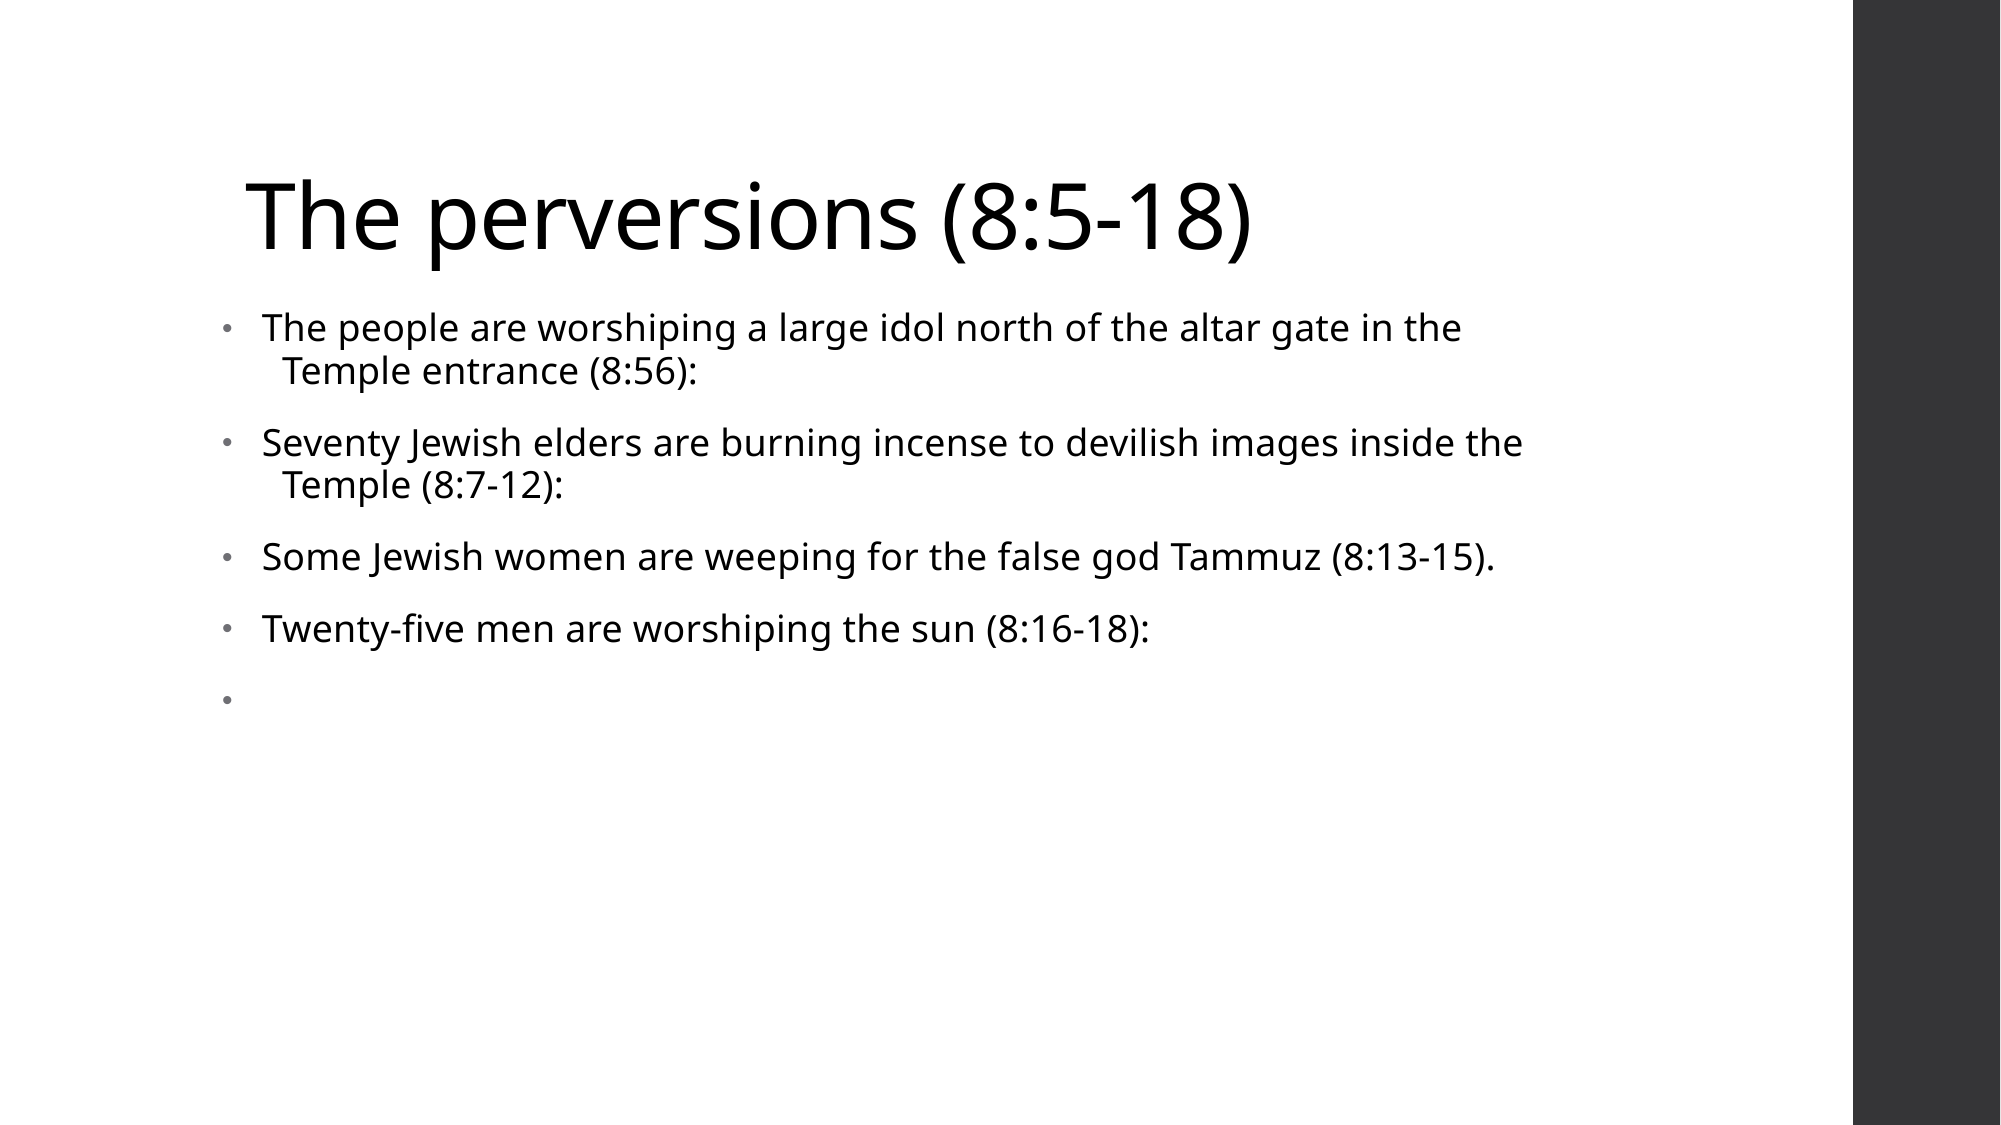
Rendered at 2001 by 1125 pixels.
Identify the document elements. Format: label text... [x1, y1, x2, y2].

list The people are worshiping a large idol north of the altar gate in the Temple entrance (8:56): Seventy Jewish elders are burning incense to devilish images inside the Temple (8:7-12): Some Jewish women are weeping for the false god Tammuz (8:13-15). Twenty-five men are worshiping the sun (8:16-18): [206, 299, 1617, 1014]
title The perversions (8:5-18) [206, 60, 1797, 278]
